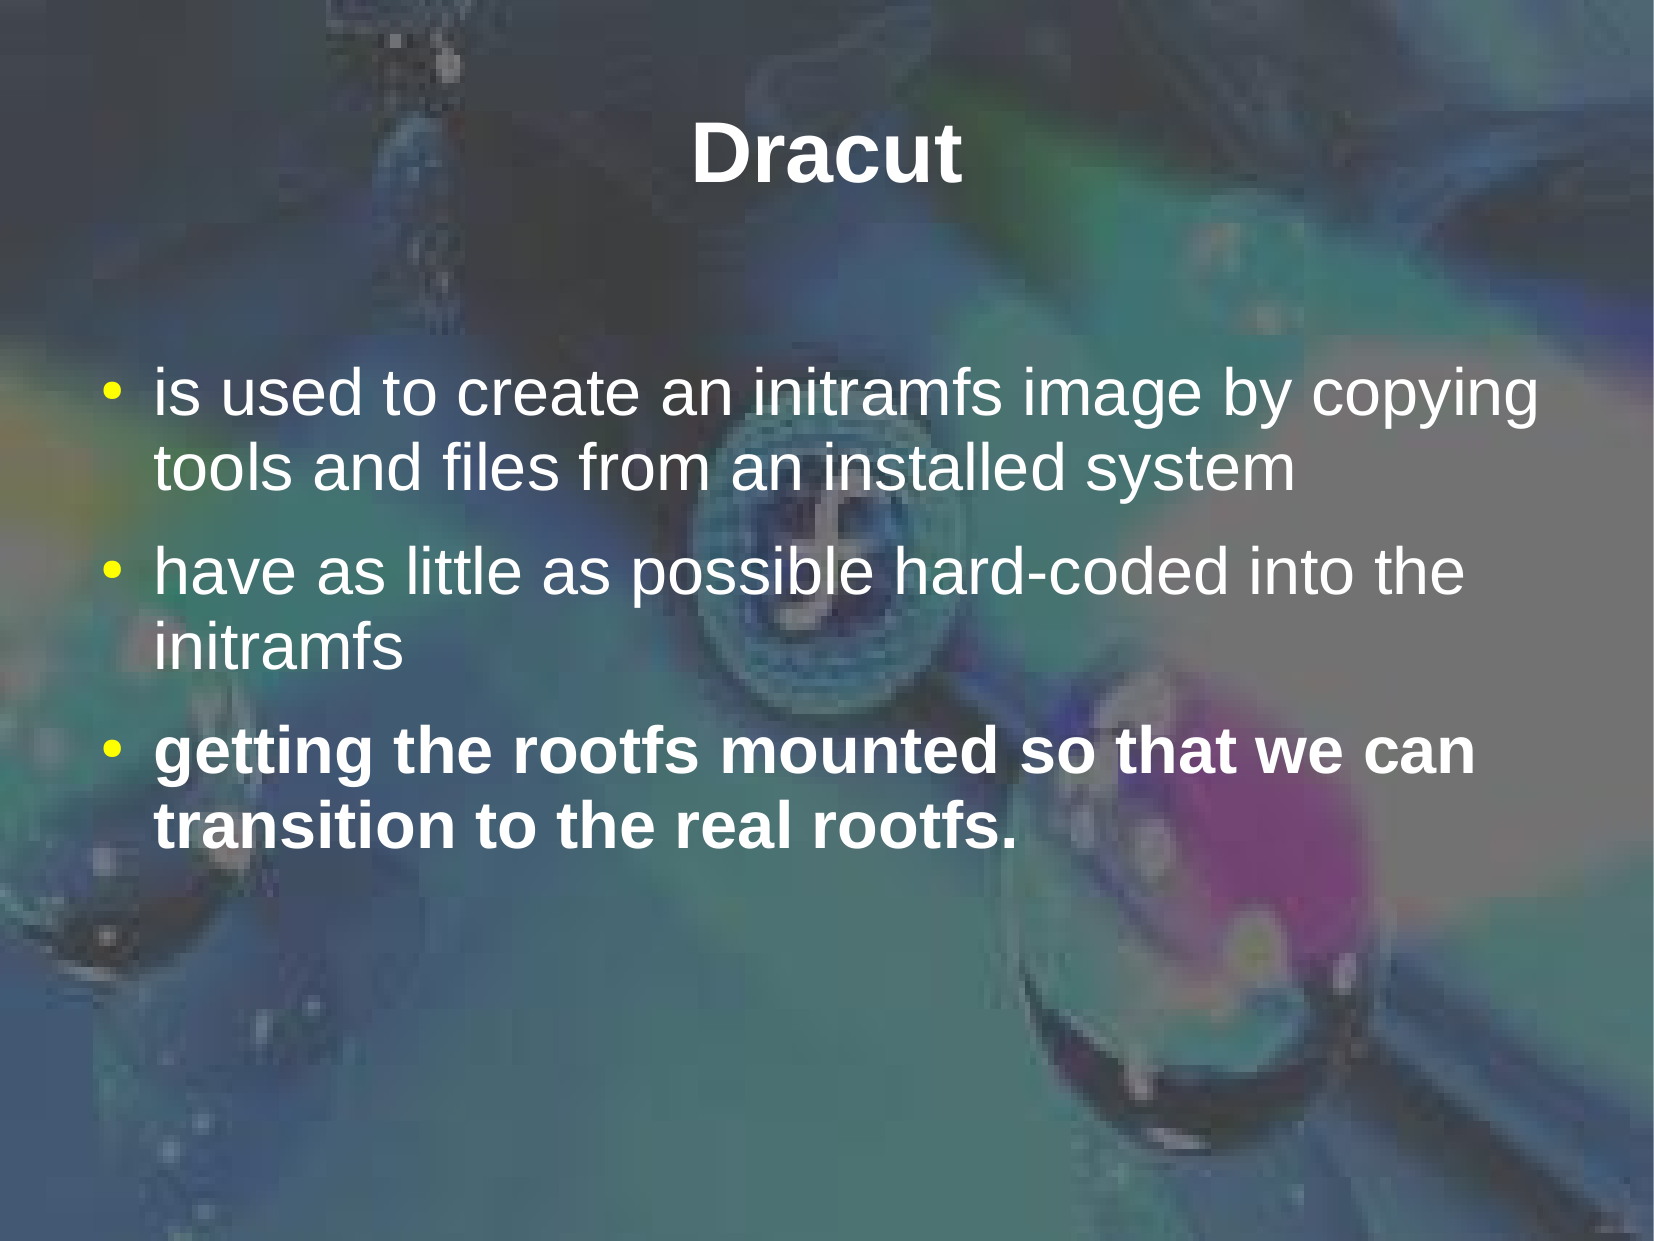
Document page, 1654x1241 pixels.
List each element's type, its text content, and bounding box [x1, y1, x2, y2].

list is used to create an initramfs image by copying tools and files from an installed system have as little as possible hard-coded into the initramfs getting the rootfs mounted so that we can transition to the real rootfs. [82, 355, 1571, 1060]
title Dracut [82, 49, 1571, 257]
picture [0, 0, 1654, 1241]
